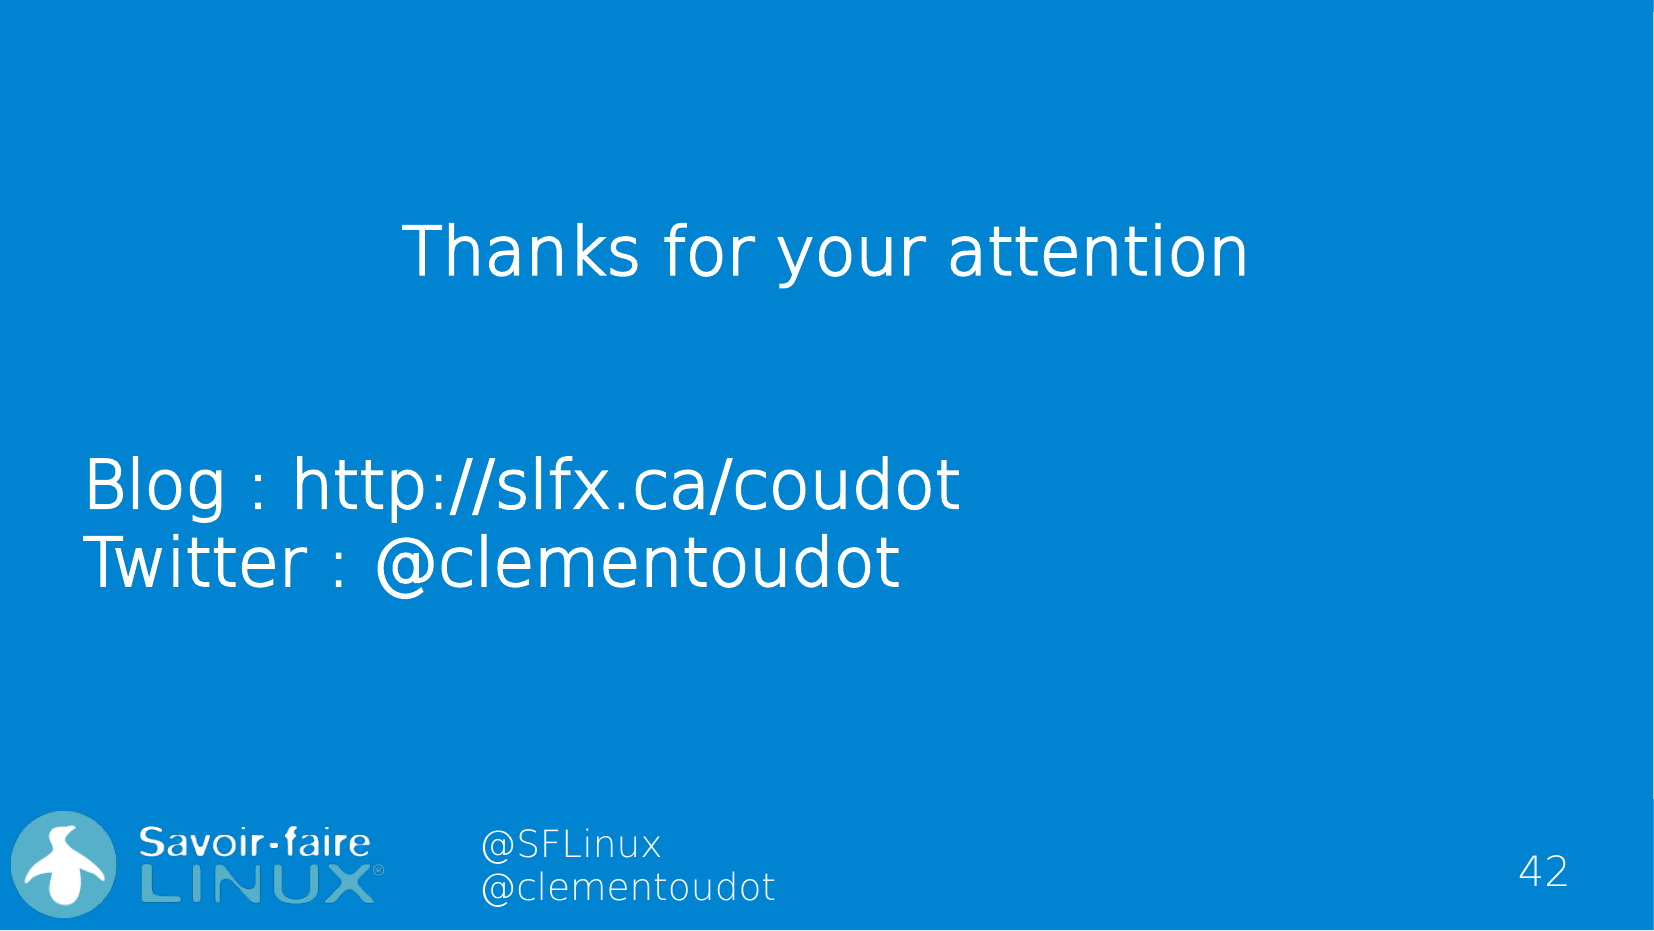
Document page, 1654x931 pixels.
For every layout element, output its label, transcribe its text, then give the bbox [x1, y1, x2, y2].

subtitle Thanks for your attention Blog : http://slfx.ca/coudot Twitter : @clementoudot [82, 212, 1571, 602]
picture [11, 811, 384, 918]
